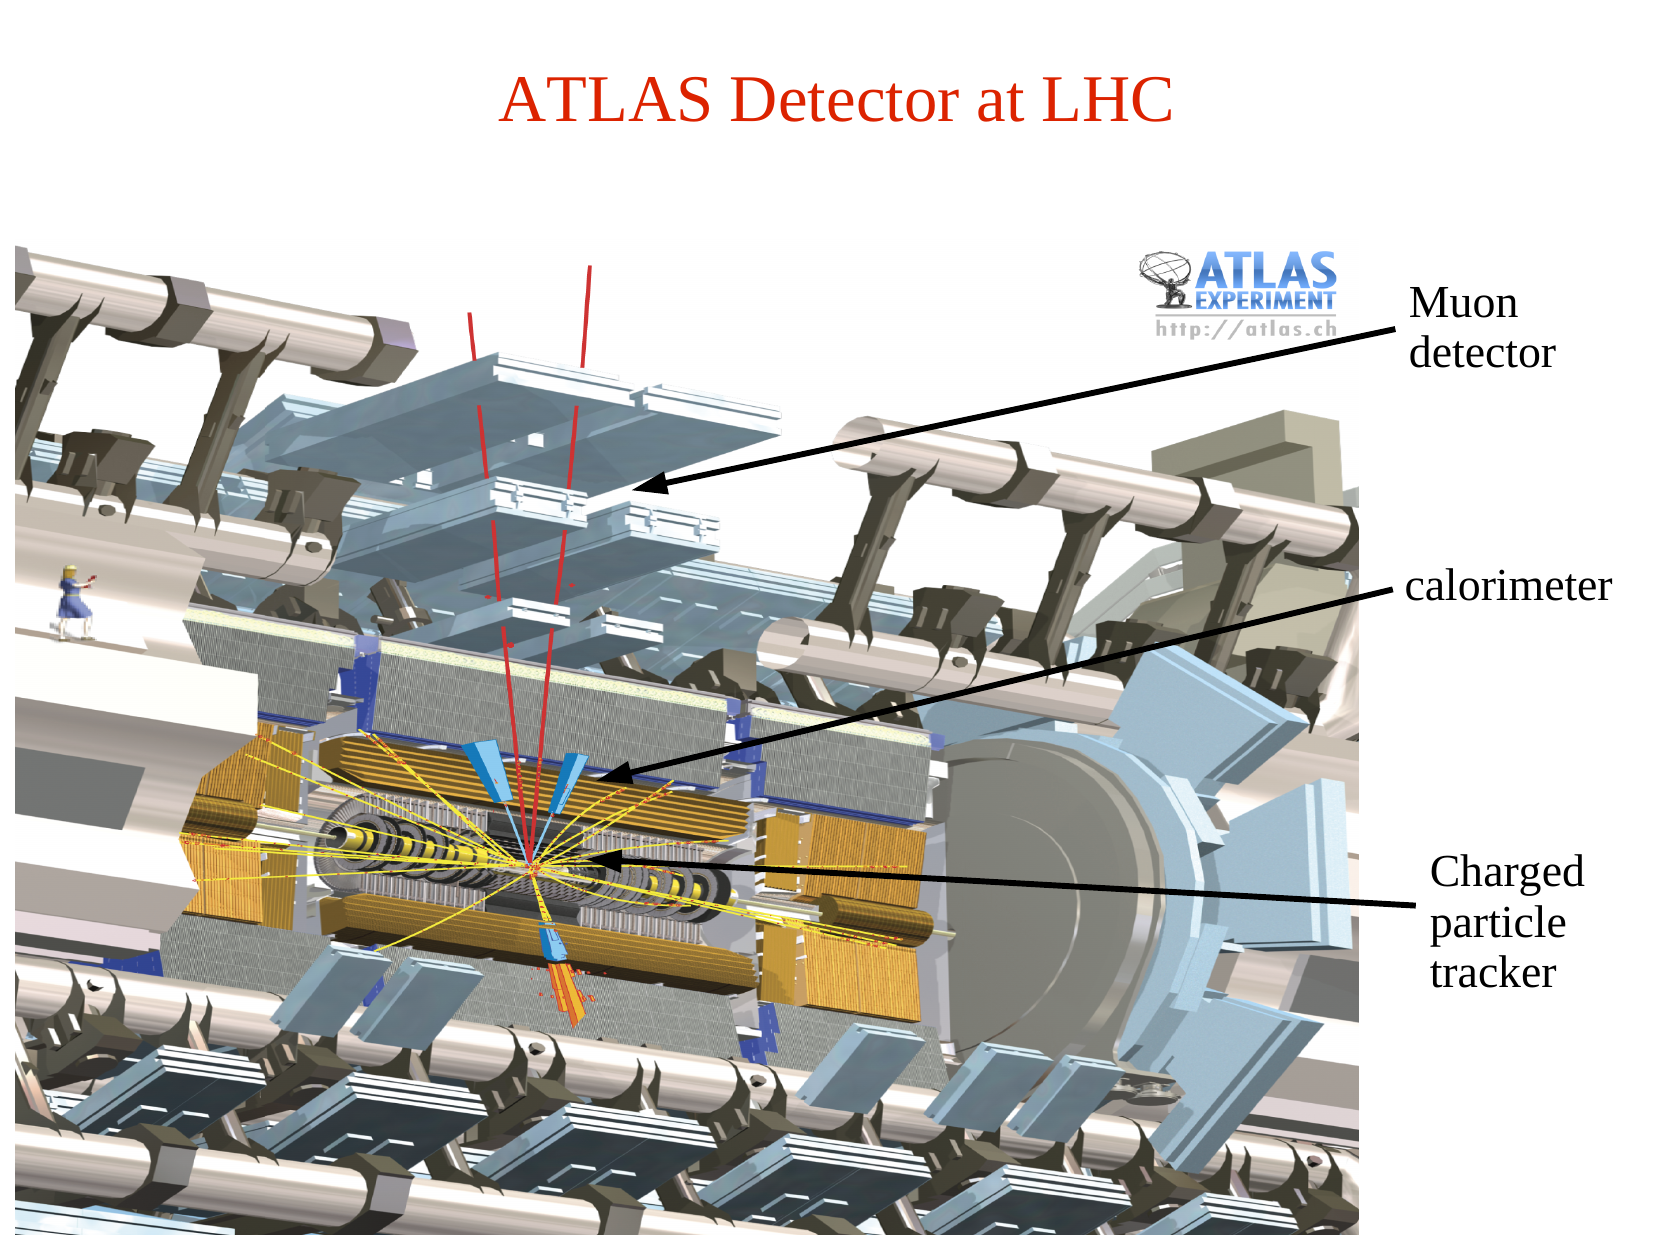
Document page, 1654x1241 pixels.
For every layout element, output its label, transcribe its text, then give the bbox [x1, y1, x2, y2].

title ATLAS Detector at LHC [121, 8, 1534, 184]
text_box Muon detector [1408, 276, 1558, 388]
picture [15, 238, 1359, 1235]
text_box Charged particle tracker [1429, 845, 1585, 1073]
text_box calorimeter [1404, 508, 1614, 676]
